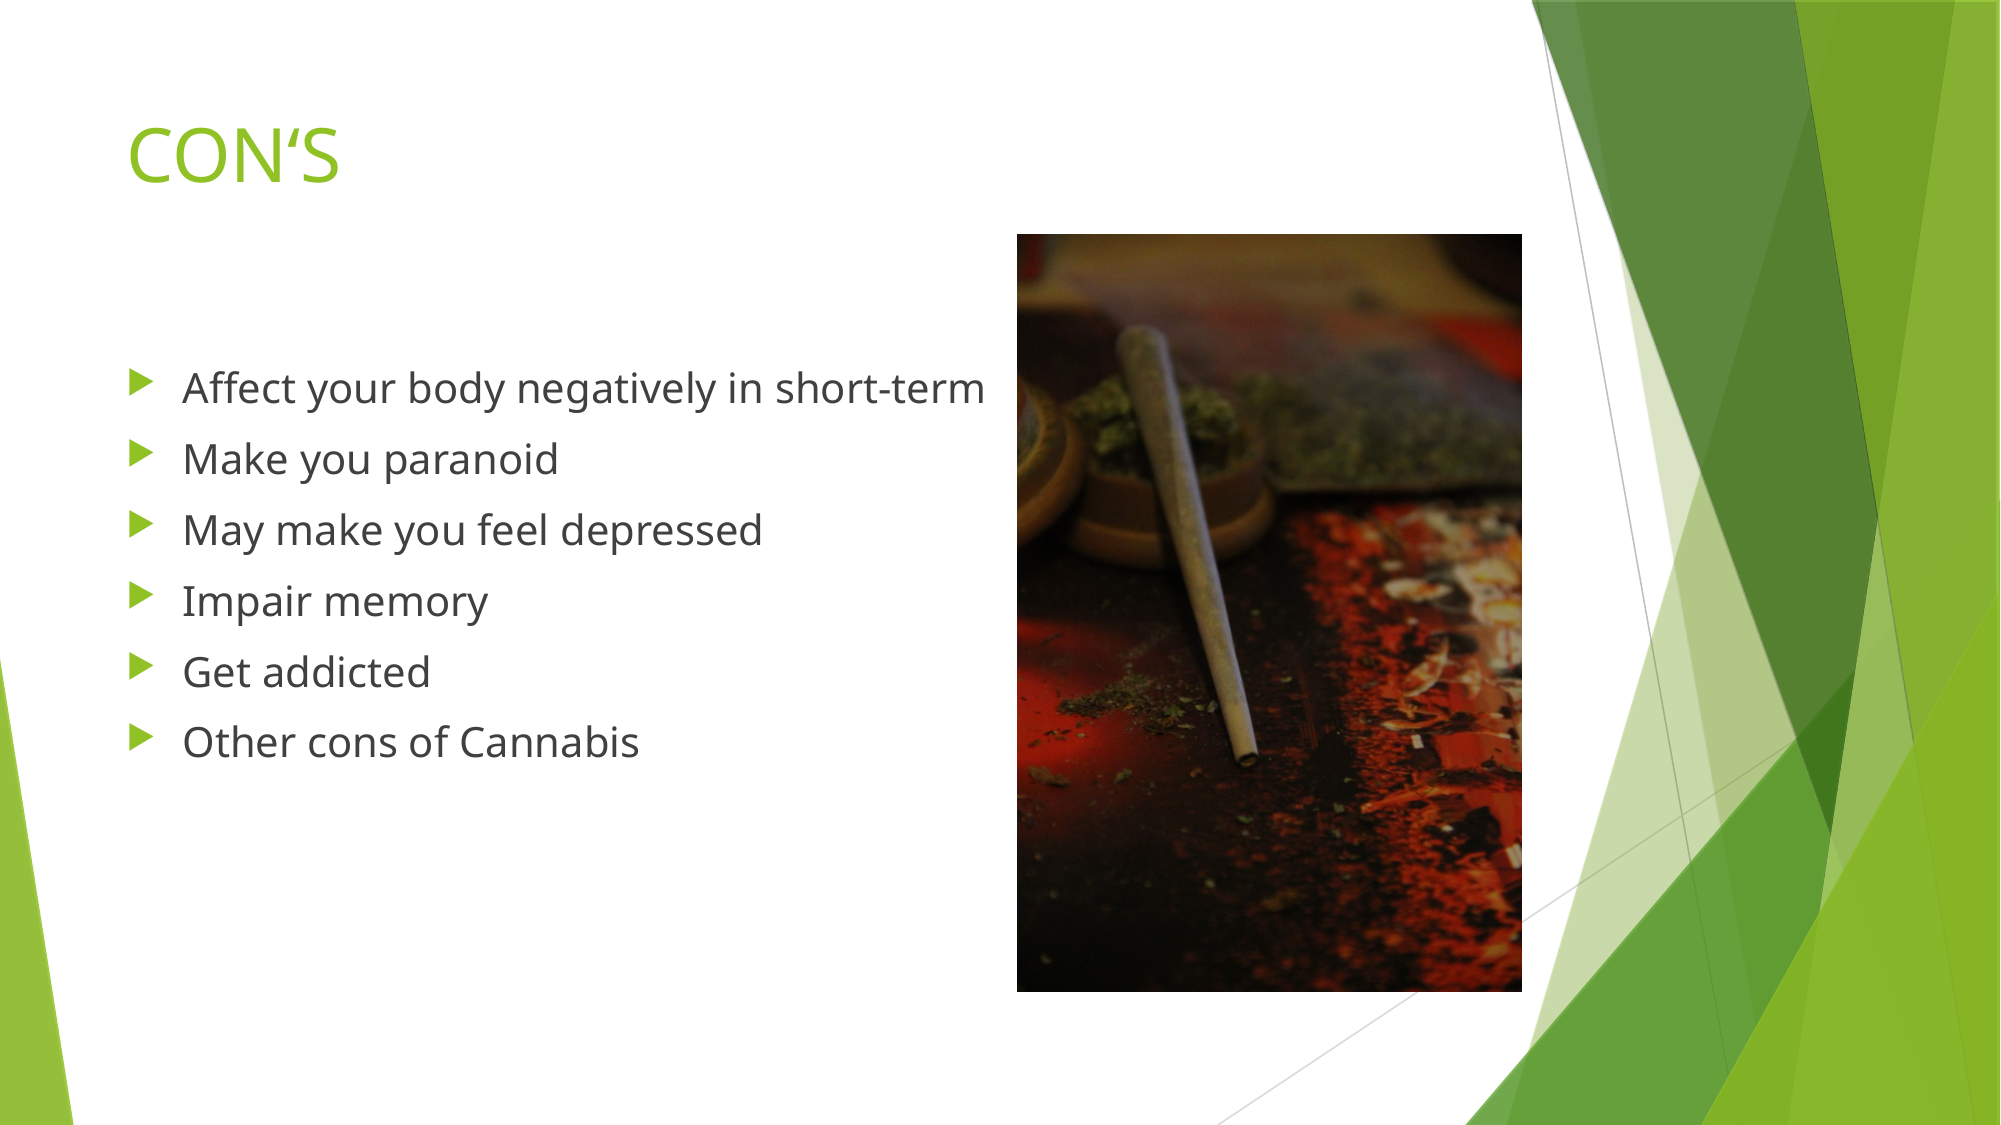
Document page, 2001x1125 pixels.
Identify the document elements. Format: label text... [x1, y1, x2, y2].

title CON‘S [111, 99, 1522, 317]
picture [1017, 234, 1522, 992]
list Affect your body negatively in short-term Make you paranoid May make you feel depressed Impair memory Get addicted Other cons of Cannabis [111, 354, 1017, 992]
